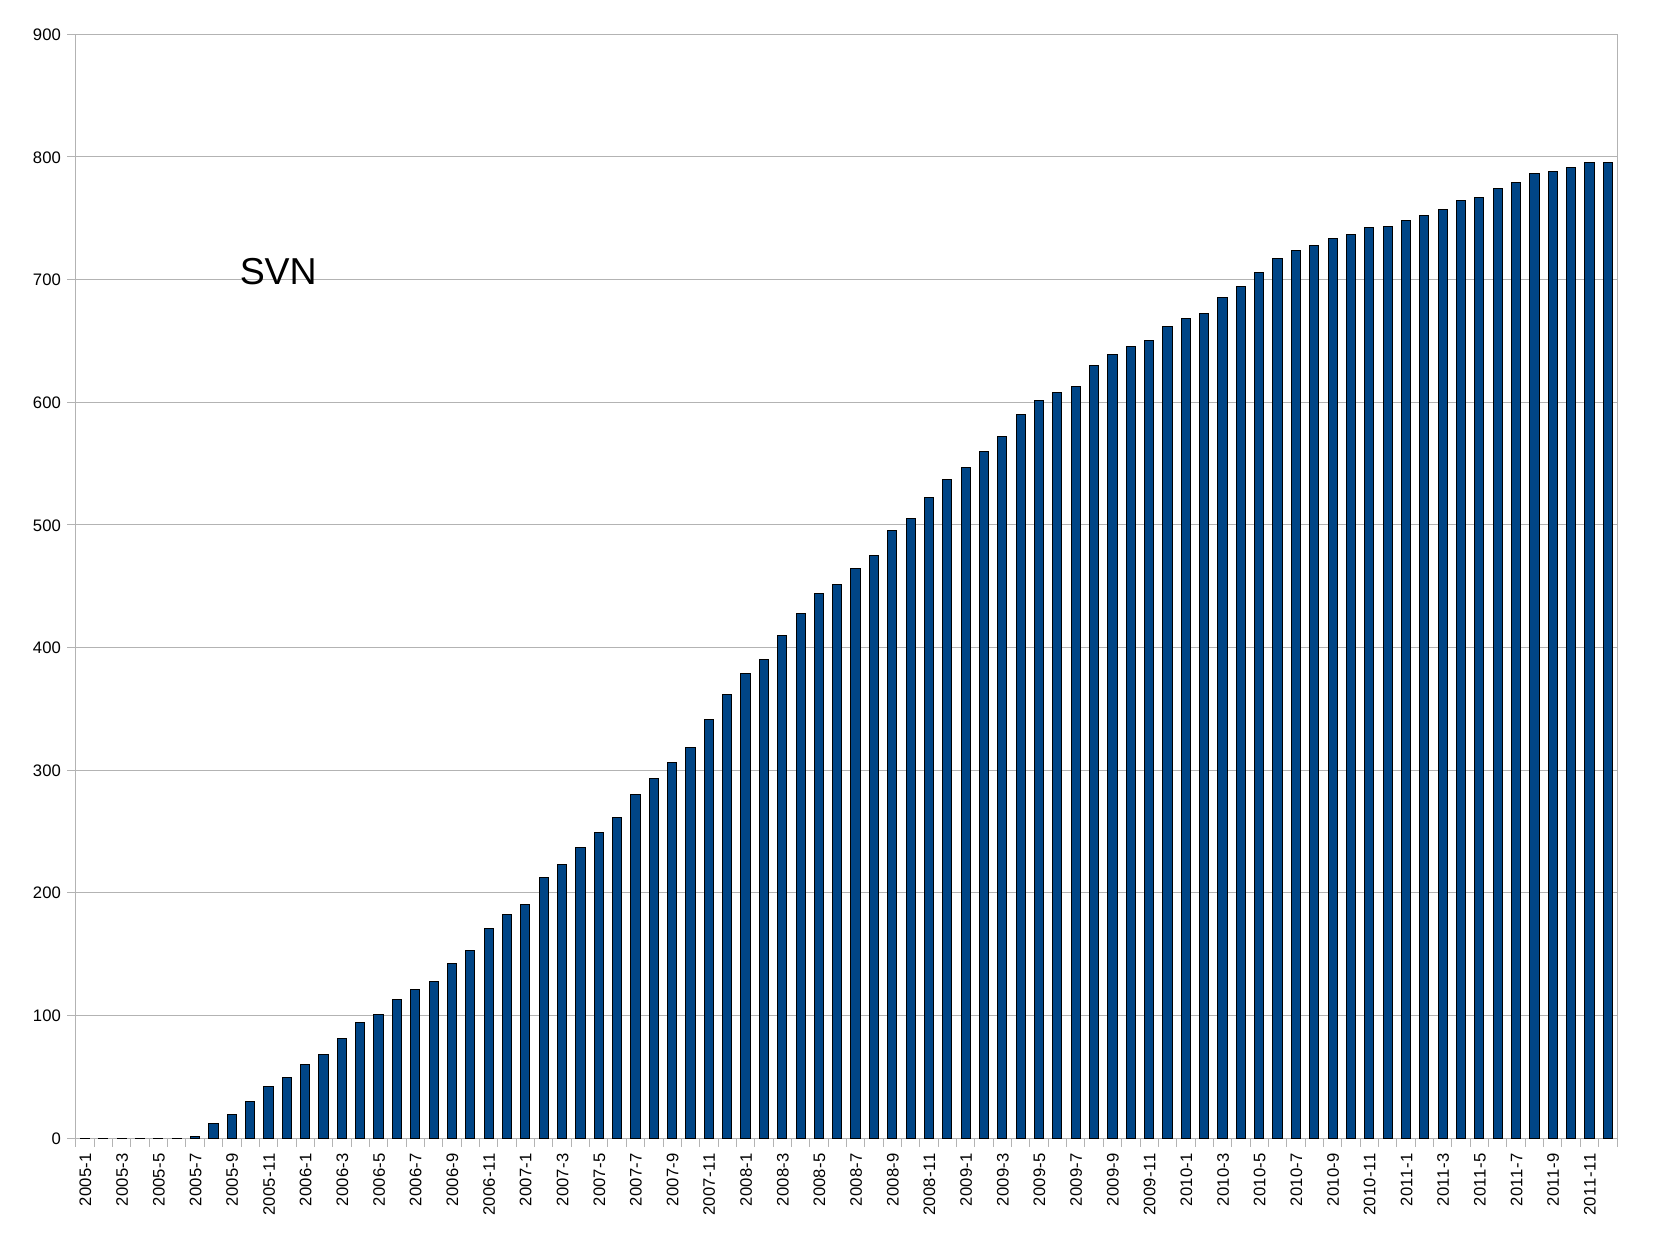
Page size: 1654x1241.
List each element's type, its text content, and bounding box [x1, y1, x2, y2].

text_box SVN [225, 243, 332, 301]
chart [0, 0, 1651, 1241]
